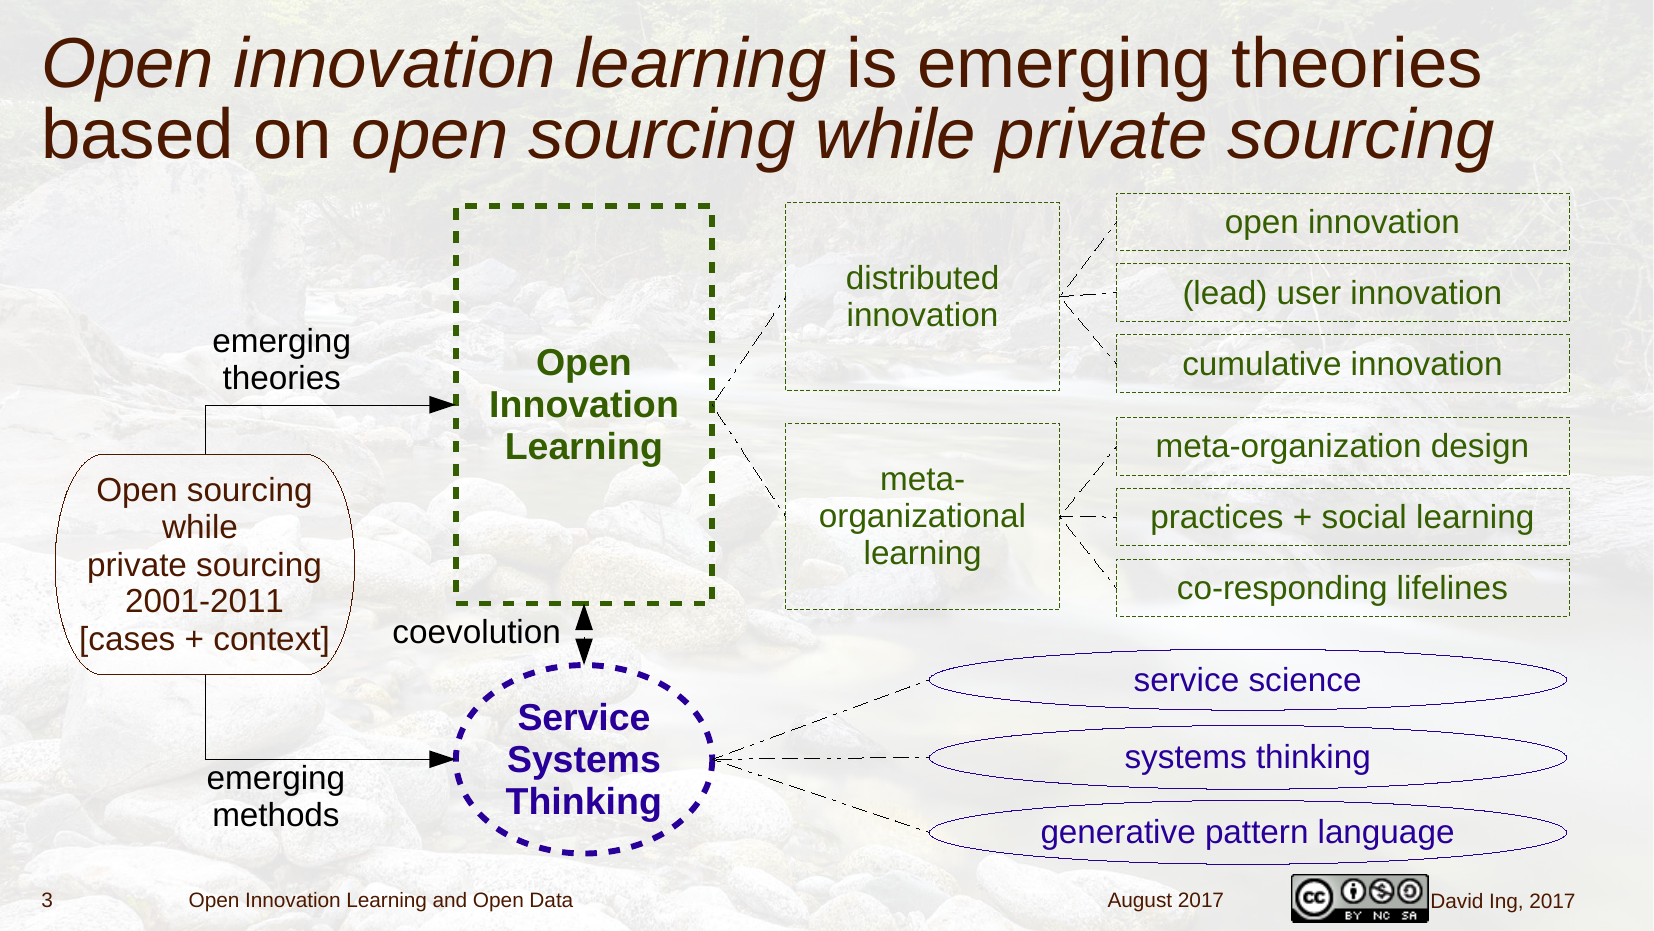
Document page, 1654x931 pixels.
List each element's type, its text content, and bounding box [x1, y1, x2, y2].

text_box Service Systems Thinking [455, 667, 713, 854]
text_box coevolution [384, 576, 610, 689]
text_box meta- organizational learning [785, 423, 1060, 610]
picture [0, 0, 1654, 931]
text_box emerging theories [204, 302, 430, 416]
text_box co-responding lifelines [1116, 559, 1570, 617]
text_box cumulative innovation [1116, 334, 1570, 393]
text_box generative pattern language [929, 800, 1567, 865]
text_box distributed innovation [785, 202, 1060, 391]
text_box (lead) user innovation [1116, 263, 1570, 322]
text_box Open Innovation Learning [455, 205, 713, 604]
text_box meta-organization design [1116, 417, 1570, 476]
text_box practices + social learning [1116, 488, 1570, 546]
text_box systems thinking [929, 725, 1567, 790]
text_box service science [929, 649, 1567, 711]
title Open innovation learning is emerging theories based on open sourcing while private sourcing [41, 30, 1613, 181]
text_box Open sourcing while private sourcing 2001-2011 [cases + context] [55, 454, 355, 675]
text_box open innovation [1116, 193, 1570, 251]
text_box emerging methods [199, 740, 425, 853]
